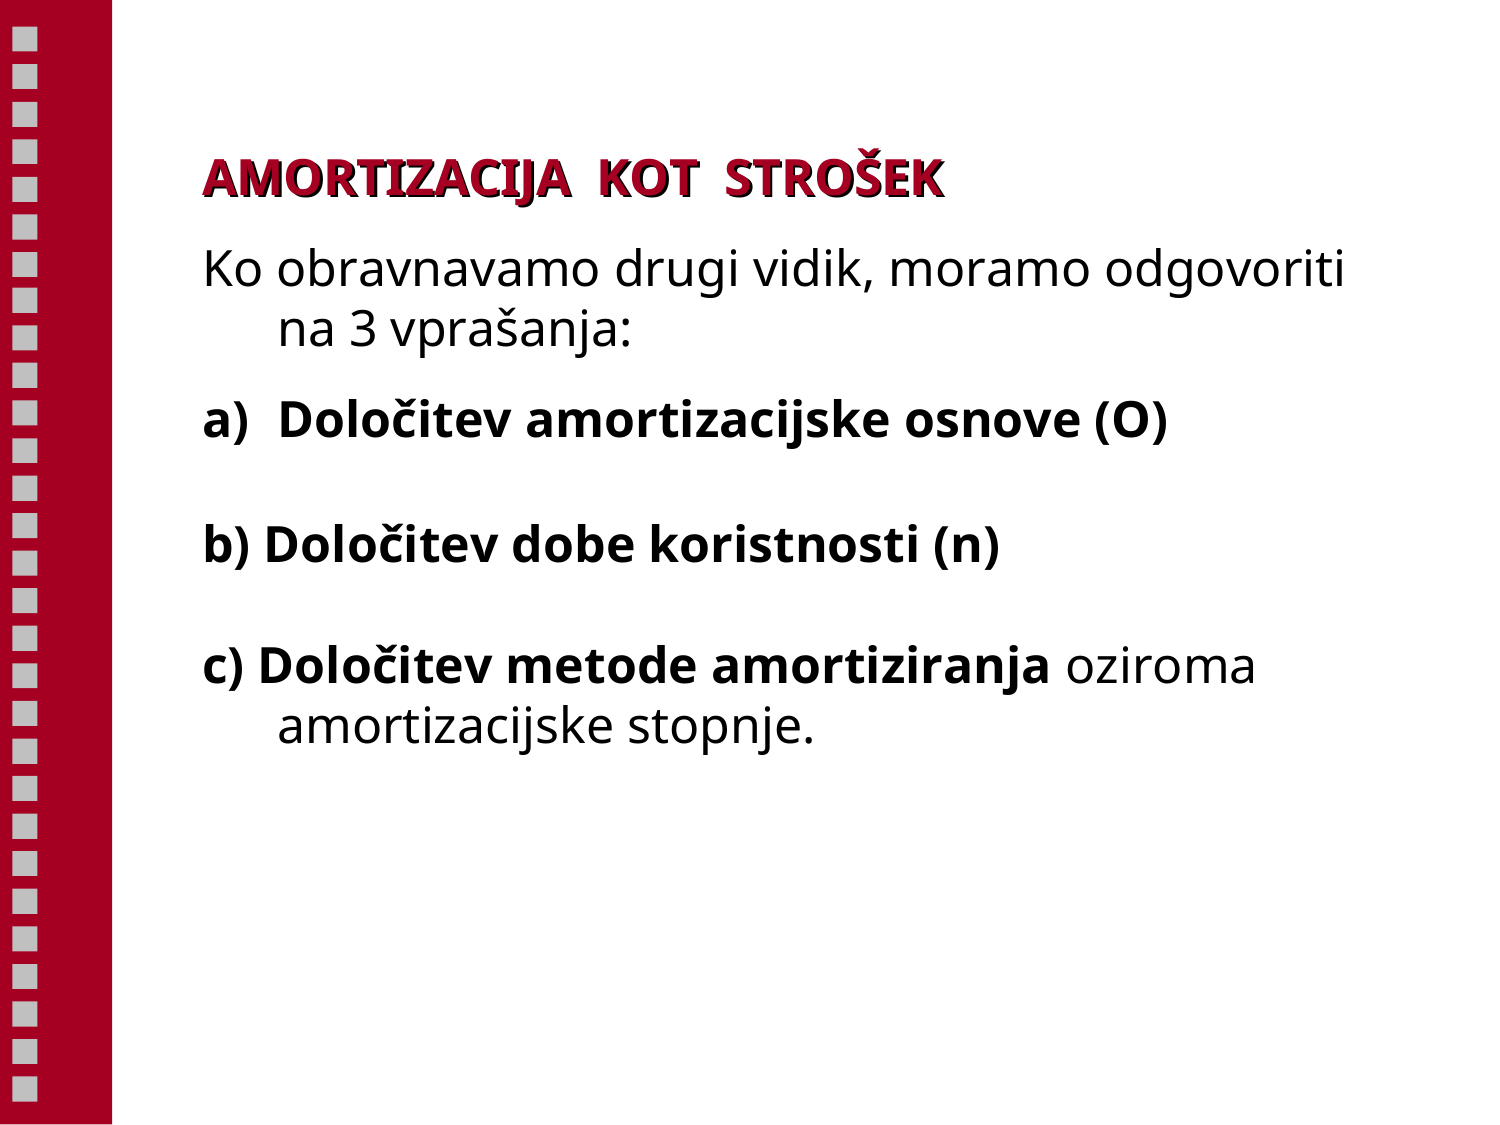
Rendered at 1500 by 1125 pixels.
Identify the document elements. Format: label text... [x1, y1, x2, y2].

text_box AMORTIZACIJA KOT STROŠEK Ko obravnavamo drugi vidik, moramo odgovoriti na 3 vprašanja: Določitev amortizacijske osnove (O) b) Določitev dobe koristnosti (n) c) Določitev metode amortiziranja oziroma amortizacijske stopnje. [187, 137, 1413, 762]
